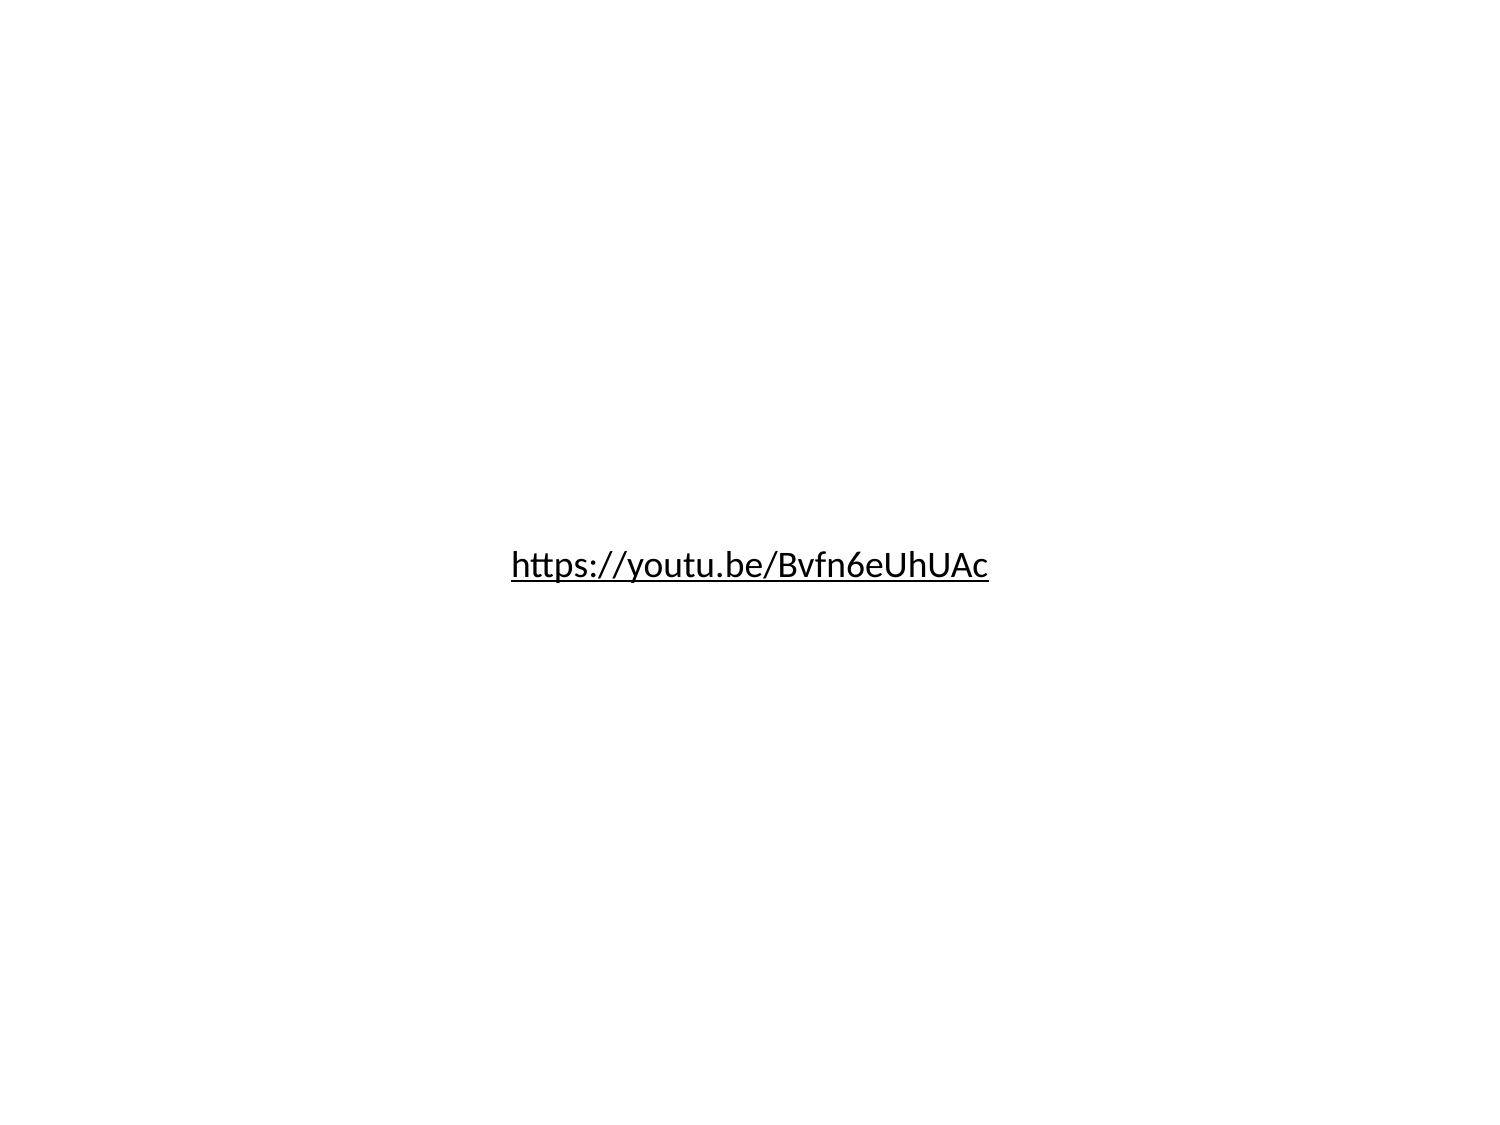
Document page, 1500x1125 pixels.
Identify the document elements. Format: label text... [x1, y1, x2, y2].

text_box https://youtu.be/Bvfn6eUhUAc [496, 532, 1004, 592]
